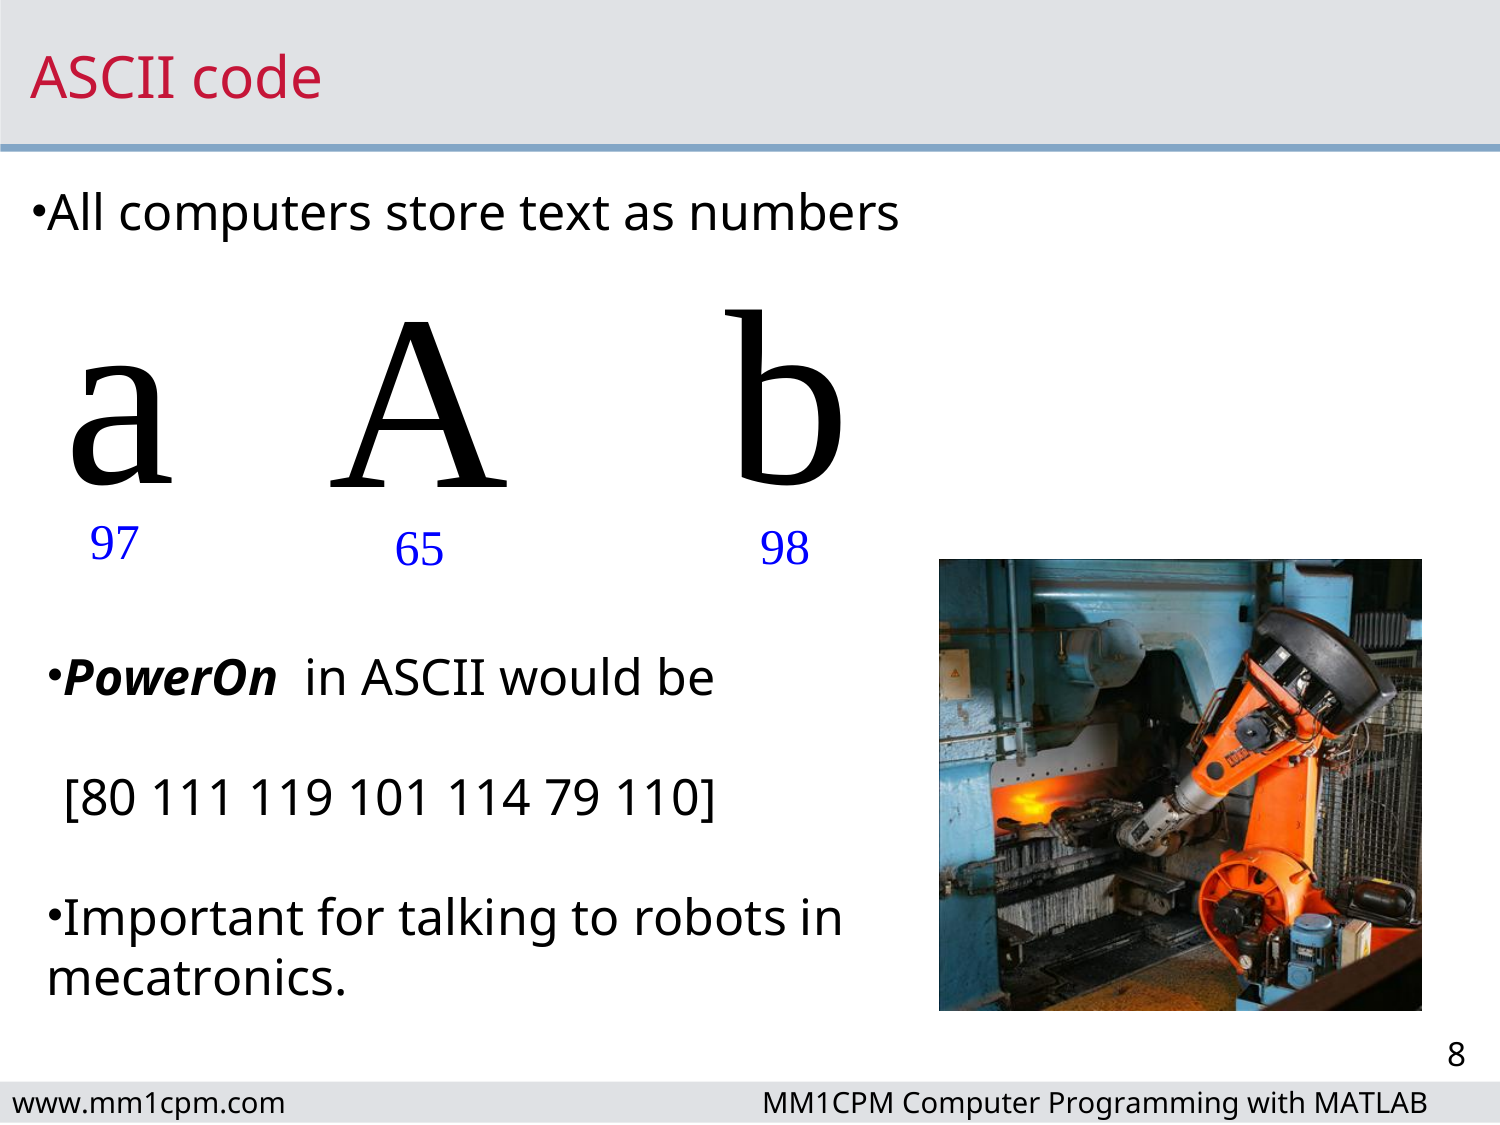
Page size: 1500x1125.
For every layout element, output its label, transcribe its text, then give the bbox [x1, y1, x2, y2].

picture [939, 559, 1422, 1012]
text_box 65 [379, 508, 460, 584]
text_box PowerOn in ASCII would be [80 111 119 101 114 79 110] Important for talking to robots in mecatronics. [31, 637, 895, 1013]
text_box A [314, 248, 525, 545]
text_box <number> [1432, 1025, 1500, 1096]
text_box a [50, 248, 191, 542]
title ASCII code [15, 23, 1351, 128]
text_box 97 [75, 502, 155, 577]
text_box 98 [745, 507, 826, 583]
text_box All computers store text as numbers [15, 173, 1169, 248]
text_box b [711, 248, 866, 541]
